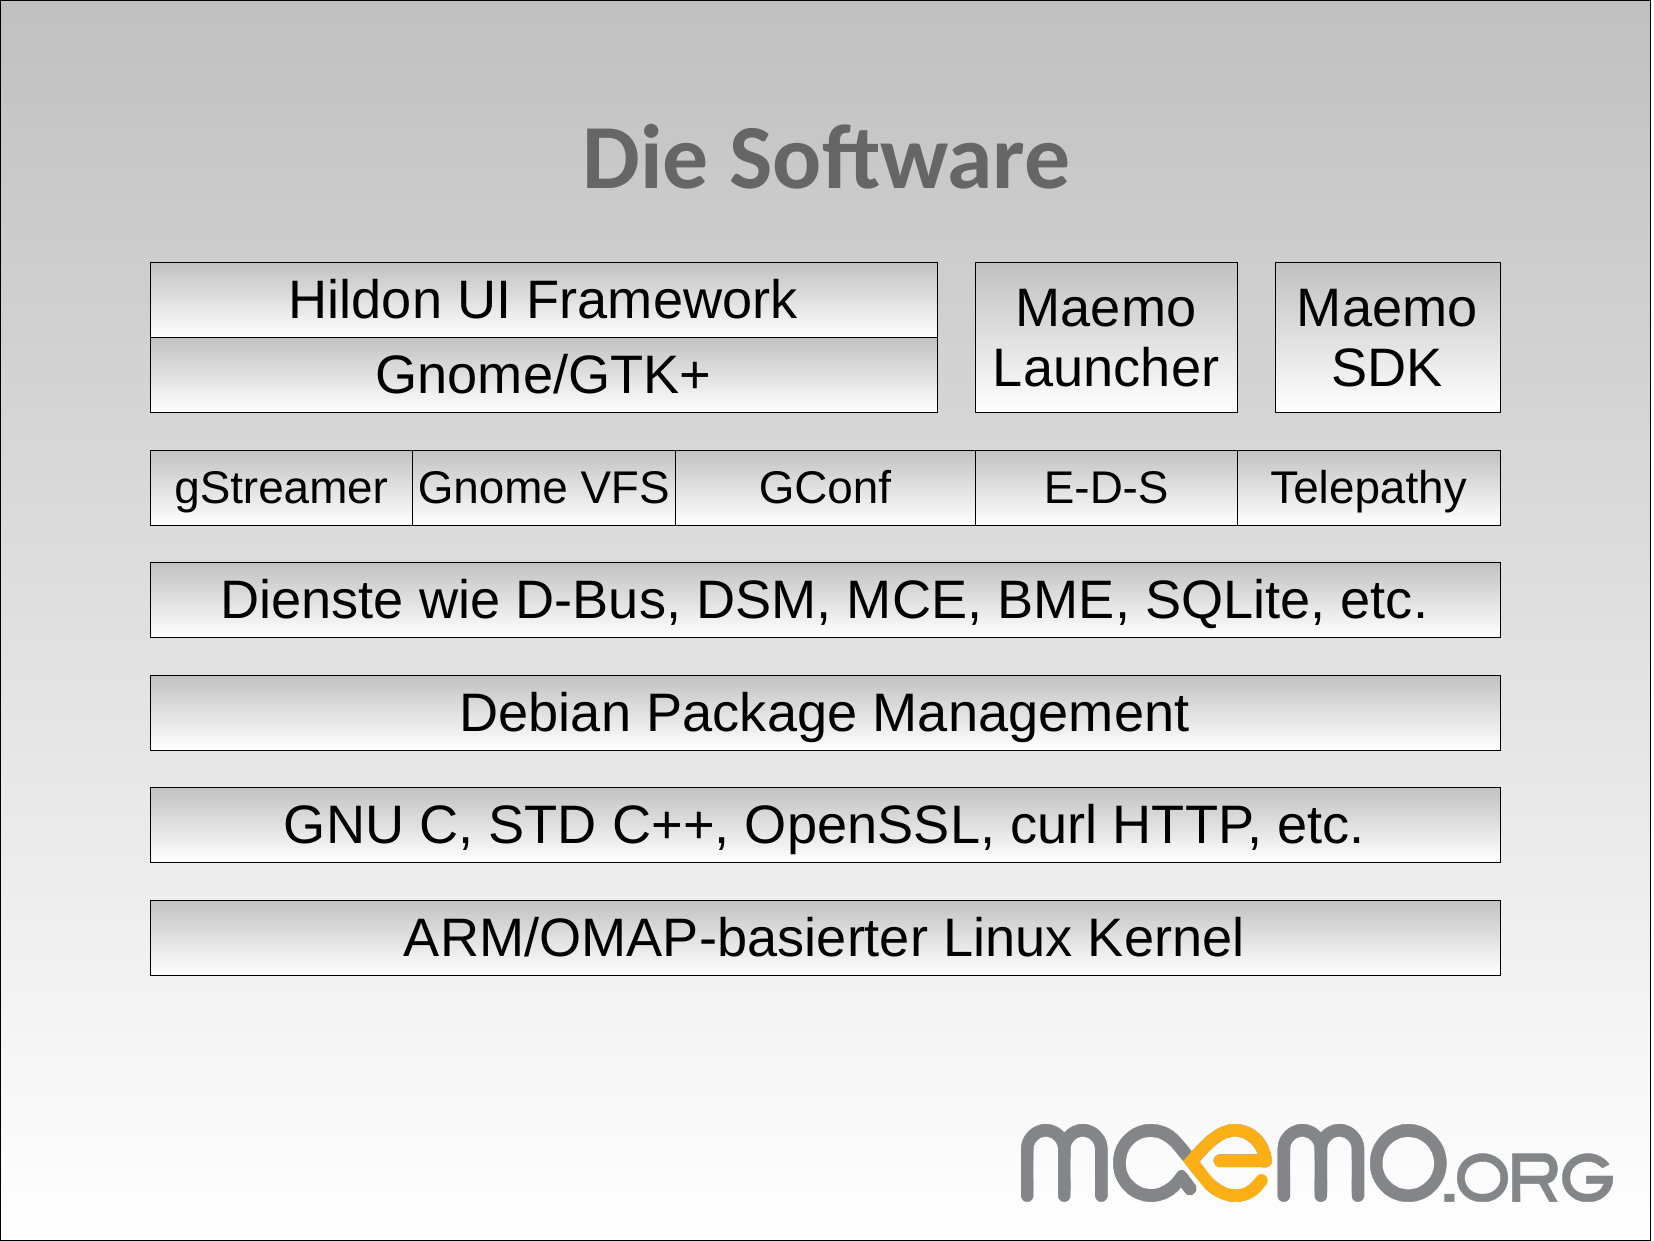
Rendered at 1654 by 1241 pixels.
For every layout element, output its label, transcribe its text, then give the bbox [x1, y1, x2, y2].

text_box GNU C, STD C++, OpenSSL, curl HTTP, etc. [150, 787, 1501, 863]
text_box Maemo SDK [1275, 262, 1501, 413]
text_box Gnome VFS [412, 450, 675, 526]
text_box Maemo Launcher [975, 262, 1238, 413]
text_box E-D-S [975, 450, 1237, 526]
text_box Hildon UI Framework [150, 262, 938, 338]
text_box GConf [675, 450, 975, 526]
text_box gStreamer [150, 450, 412, 526]
text_box ARM/OMAP-basierter Linux Kernel [150, 900, 1501, 976]
title Die Software [82, 82, 1571, 250]
picture [1021, 1124, 1613, 1202]
text_box Dienste wie D-Bus, DSM, MCE, BME, SQLite, etc. [150, 562, 1501, 638]
text_box Telepathy [1237, 450, 1501, 526]
text_box Gnome/GTK+ [150, 338, 938, 413]
text_box Debian Package Management [150, 675, 1501, 751]
